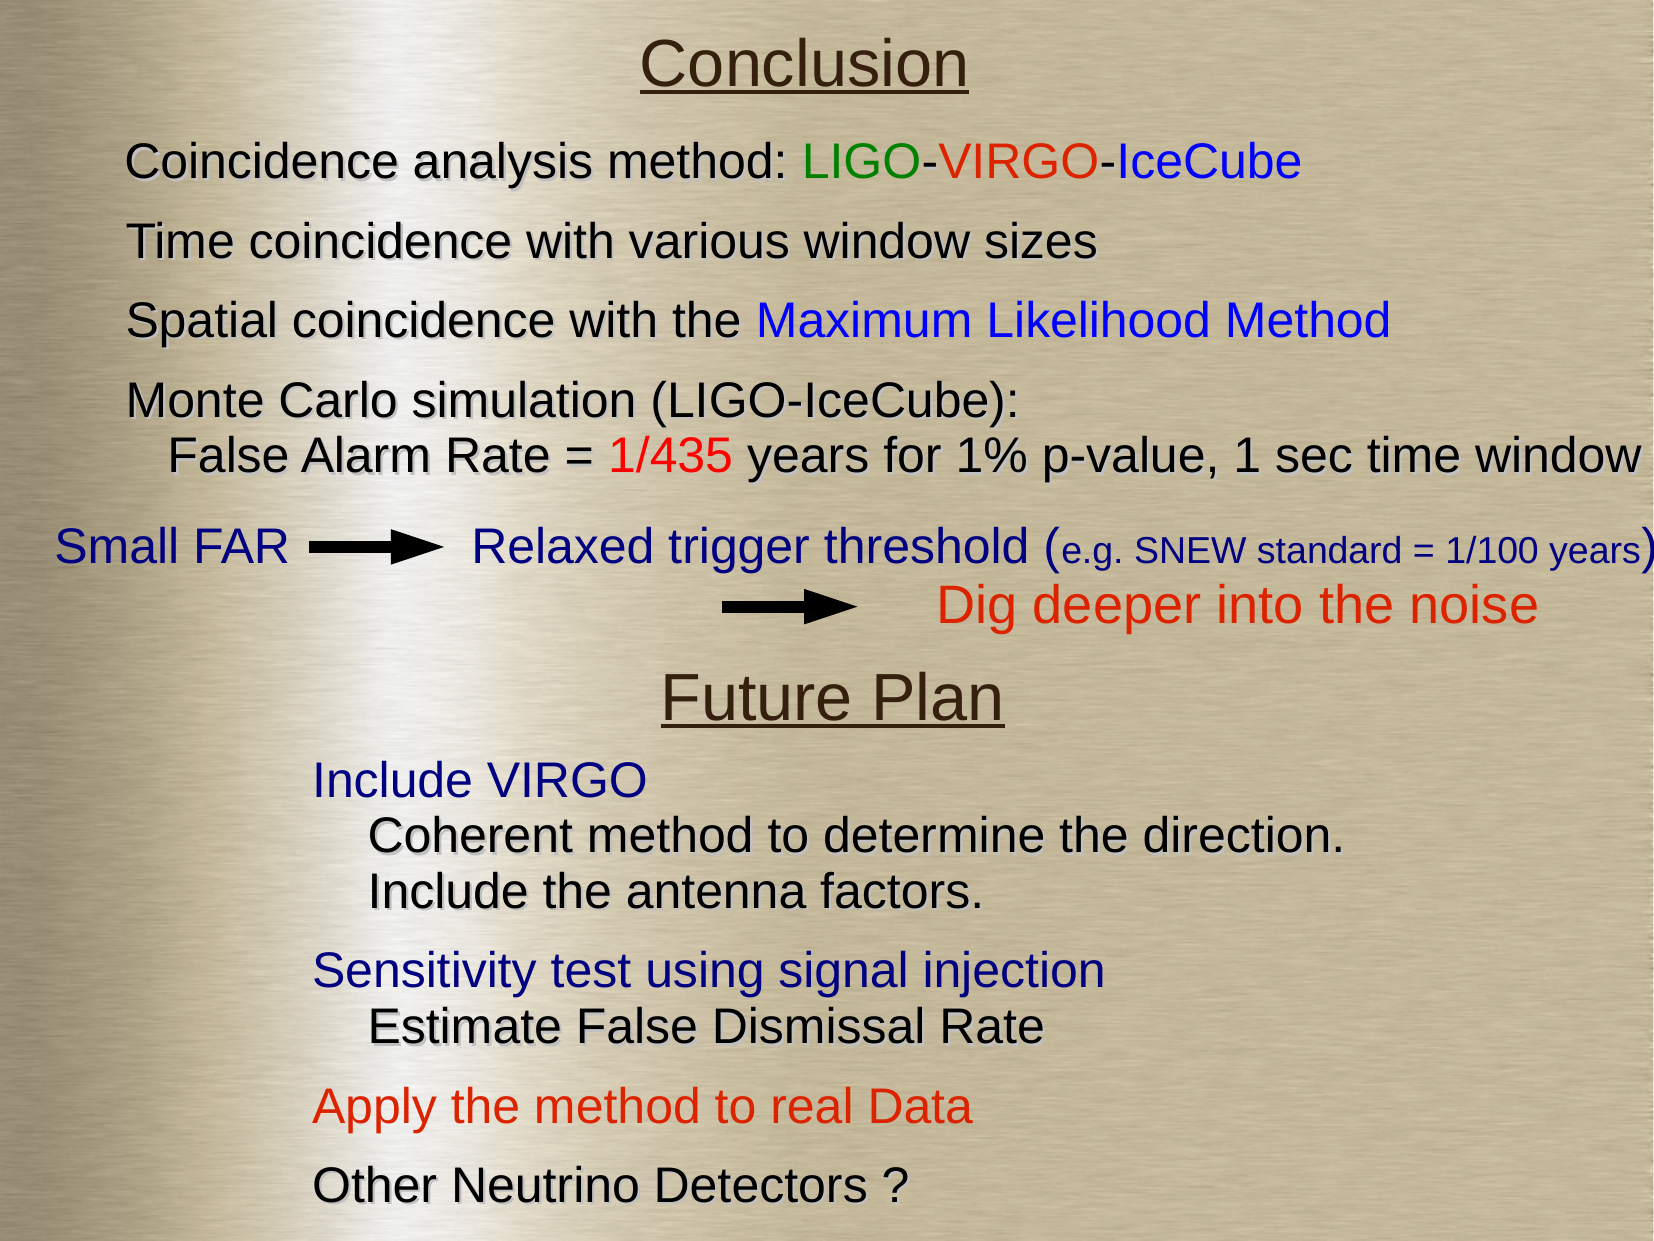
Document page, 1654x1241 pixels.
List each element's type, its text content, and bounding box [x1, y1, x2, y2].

picture [0, 0, 1654, 1241]
text_box Coincidence analysis method: LIGO-VIRGO-IceCube Time coincidence with various window sizes Spatial coincidence with the Maximum Likelihood Method Monte Carlo simulation (LIGO-IceCube): False Alarm Rate = 1/435 years for 1% p-value, 1 sec time window [96, 126, 1624, 491]
text_box Include VIRGO Coherent method to determine the direction. Include the antenna factors. Sensitivity test using signal injection Estimate False Dismissal Rate Apply the method to real Data Other Neutrino Detectors ? [283, 744, 1351, 1241]
text_box Conclusion [624, 18, 986, 108]
text_box Small FAR Relaxed trigger threshold (e.g. SNEW standard = 1/100 years) Dig deeper into the noise [39, 511, 1654, 643]
text_box Future Plan [645, 652, 1022, 743]
